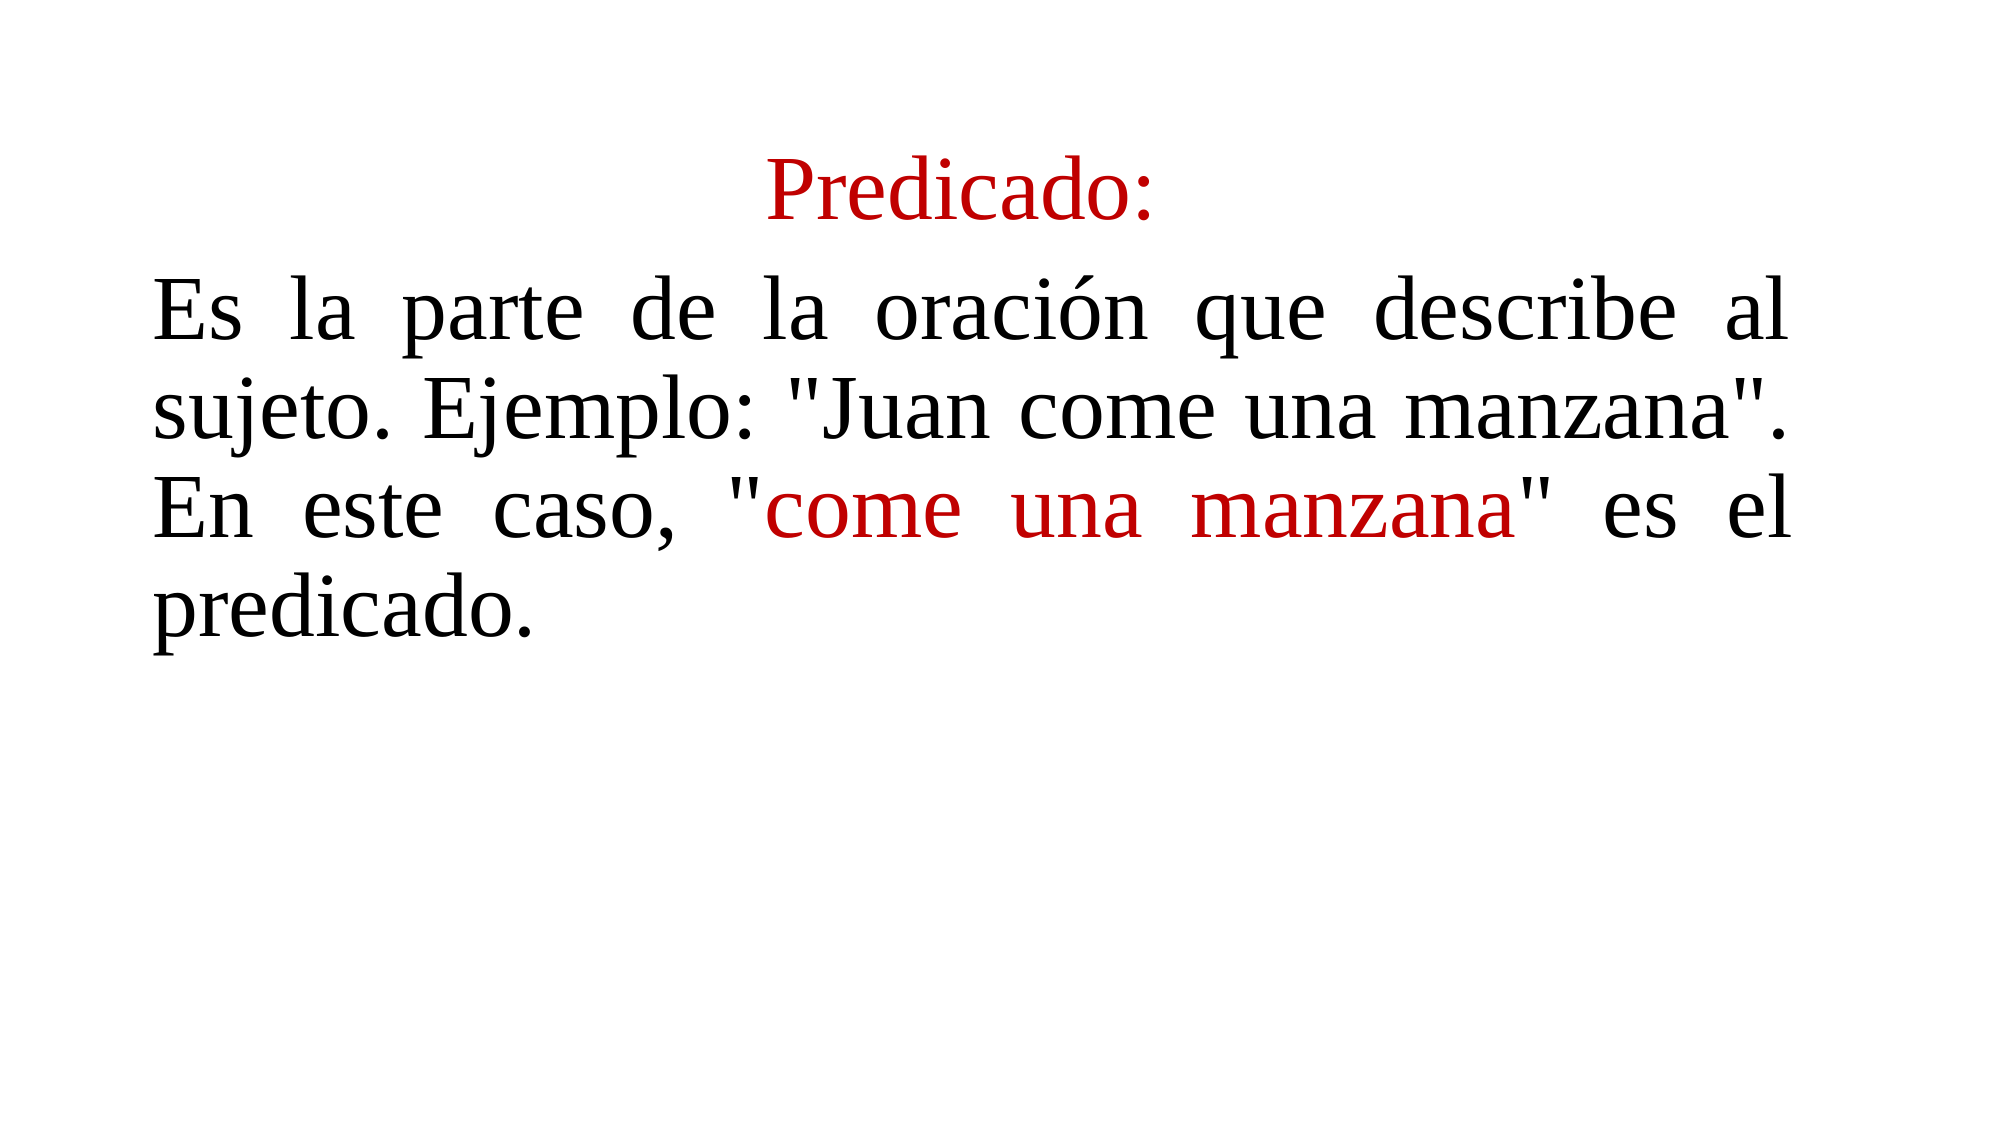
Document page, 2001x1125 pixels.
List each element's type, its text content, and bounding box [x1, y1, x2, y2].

list Predicado: Es la parte de la oración que describe al sujeto. Ejemplo: "Juan come una manzana". En este caso, "come una manzana" es el predicado. [137, 132, 1863, 1014]
